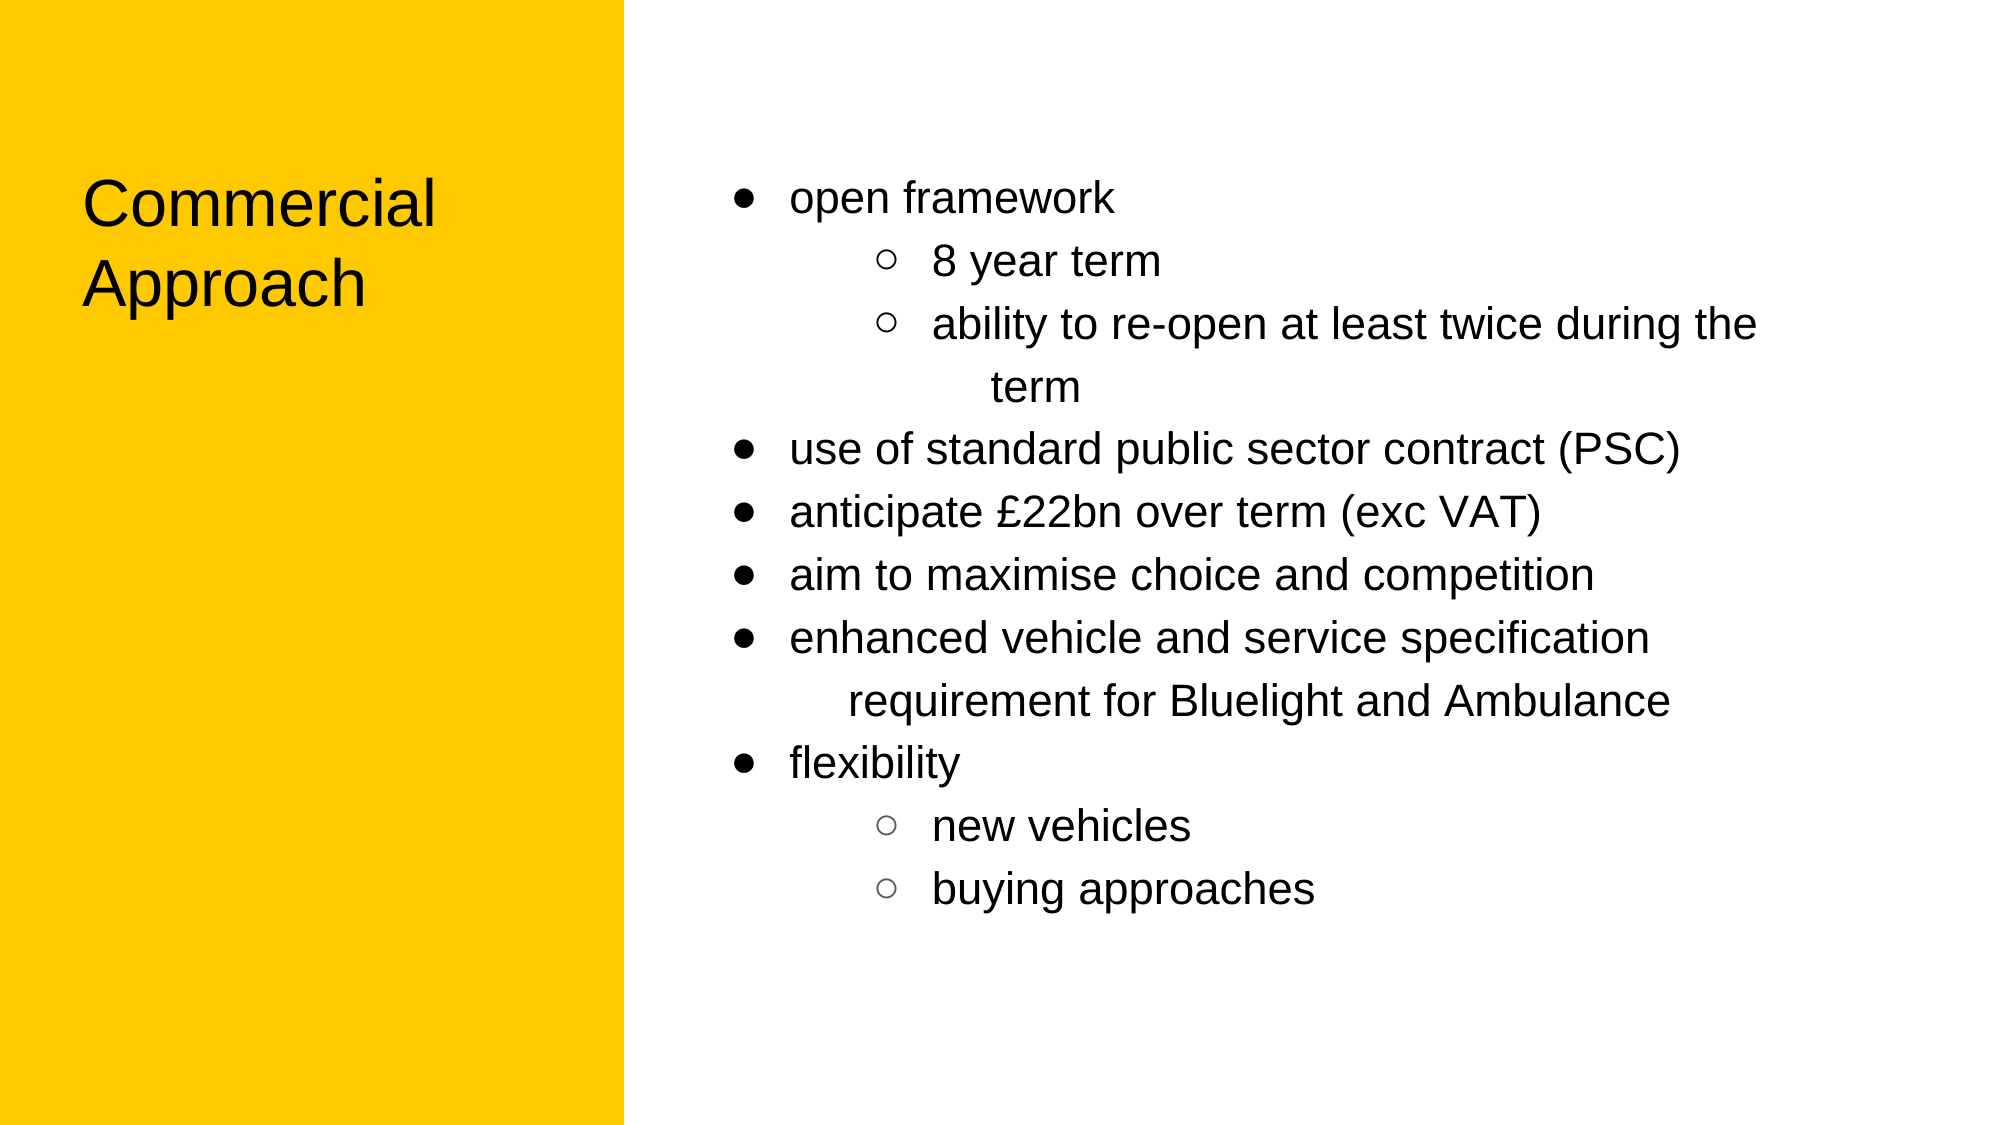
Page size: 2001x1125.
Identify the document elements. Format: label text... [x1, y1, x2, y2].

title open framework 8 year term ability to re-open at least twice during the term use of standard public sector contract (PSC) anticipate £22bn over term (exc VAT) aim to maximise choice and competition enhanced vehicle and service specification requirement for Bluelight and Ambulance flexibility new vehicles buying approaches [685, 139, 1876, 935]
title Commercial Approach [62, 139, 564, 279]
